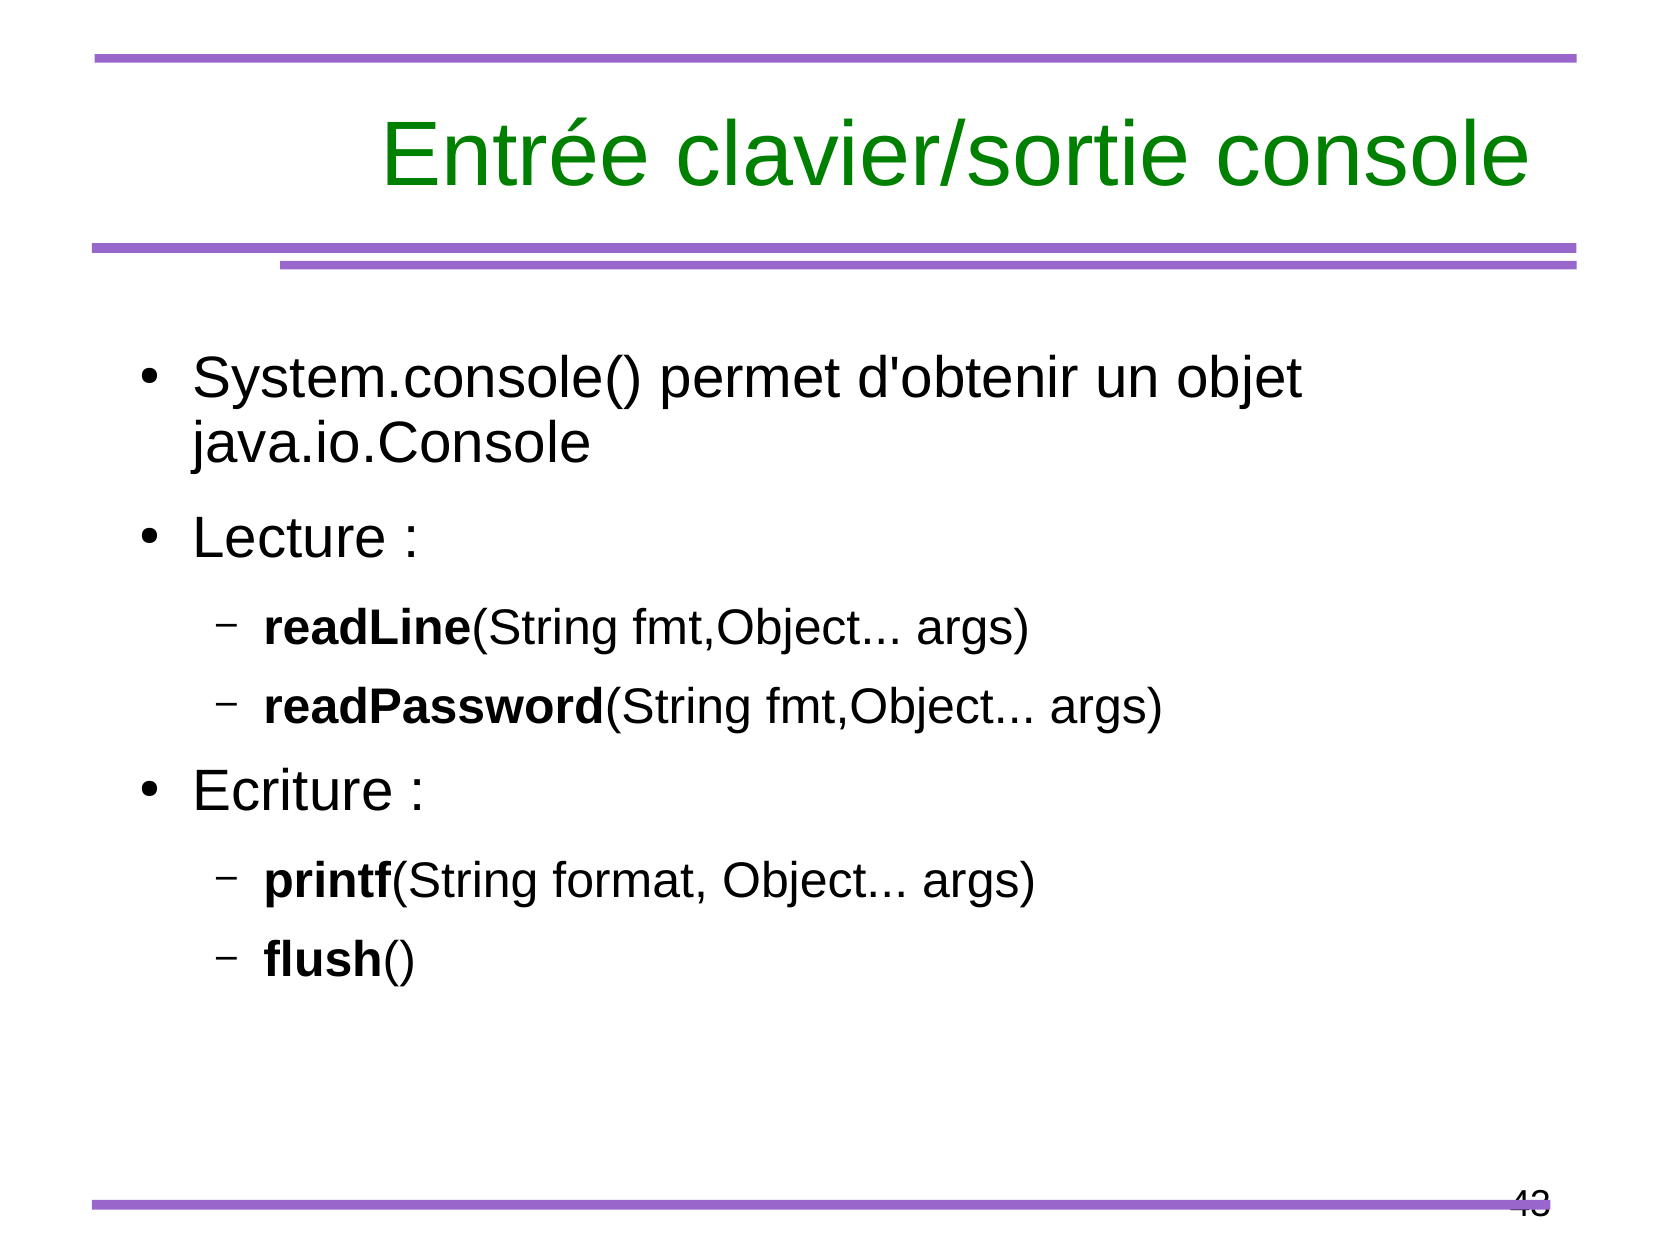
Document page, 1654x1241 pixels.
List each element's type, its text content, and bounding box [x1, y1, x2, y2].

list System.console() permet d'obtenir un objet java.io.Console Lecture : readLine(String fmt,Object... args) readPassword(String fmt,Object... args) Ecriture : printf(String format, Object... args) flush() [121, 344, 1534, 1127]
title Entrée clavier/sortie console [121, 49, 1534, 257]
